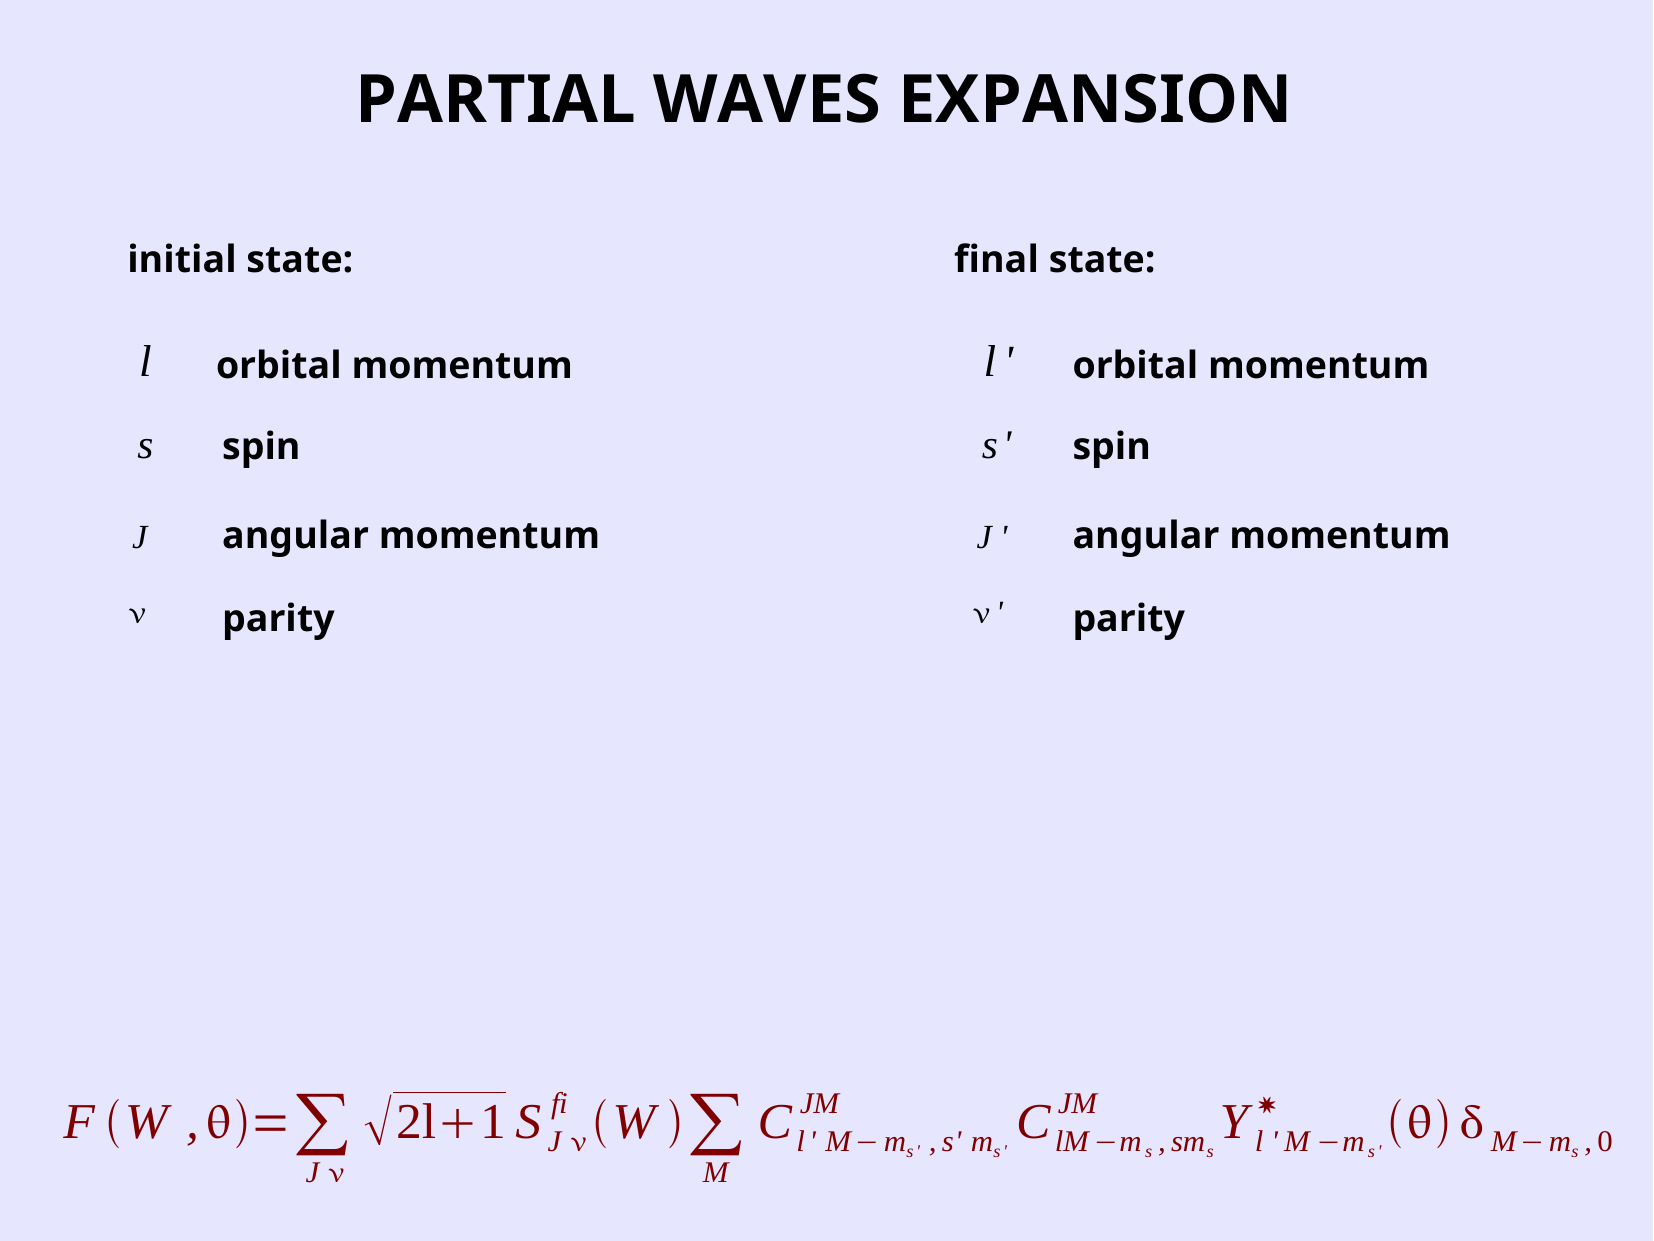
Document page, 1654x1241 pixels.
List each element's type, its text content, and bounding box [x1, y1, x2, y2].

chart [968, 422, 1021, 468]
text_box spin [1057, 412, 1433, 477]
chart [47, 1088, 1624, 1191]
text_box final state: [939, 225, 1577, 289]
text_box initial state: [112, 225, 751, 289]
text_box parity [207, 583, 583, 648]
text_box spin [207, 412, 583, 477]
text_box angular momentum [207, 501, 676, 565]
text_box parity [1057, 583, 1433, 648]
chart [119, 595, 156, 632]
chart [127, 337, 163, 387]
chart [965, 519, 1017, 557]
text_box [150, 225, 788, 863]
chart [964, 595, 1011, 632]
text_box angular momentum [1057, 501, 1501, 566]
text_box orbital momentum [201, 331, 727, 396]
chart [972, 337, 1025, 387]
chart [121, 519, 156, 557]
text_box PARTIAL WAVES EXPANSION [74, 43, 1575, 157]
text_box orbital momentum [1057, 331, 1583, 396]
chart [124, 422, 162, 468]
